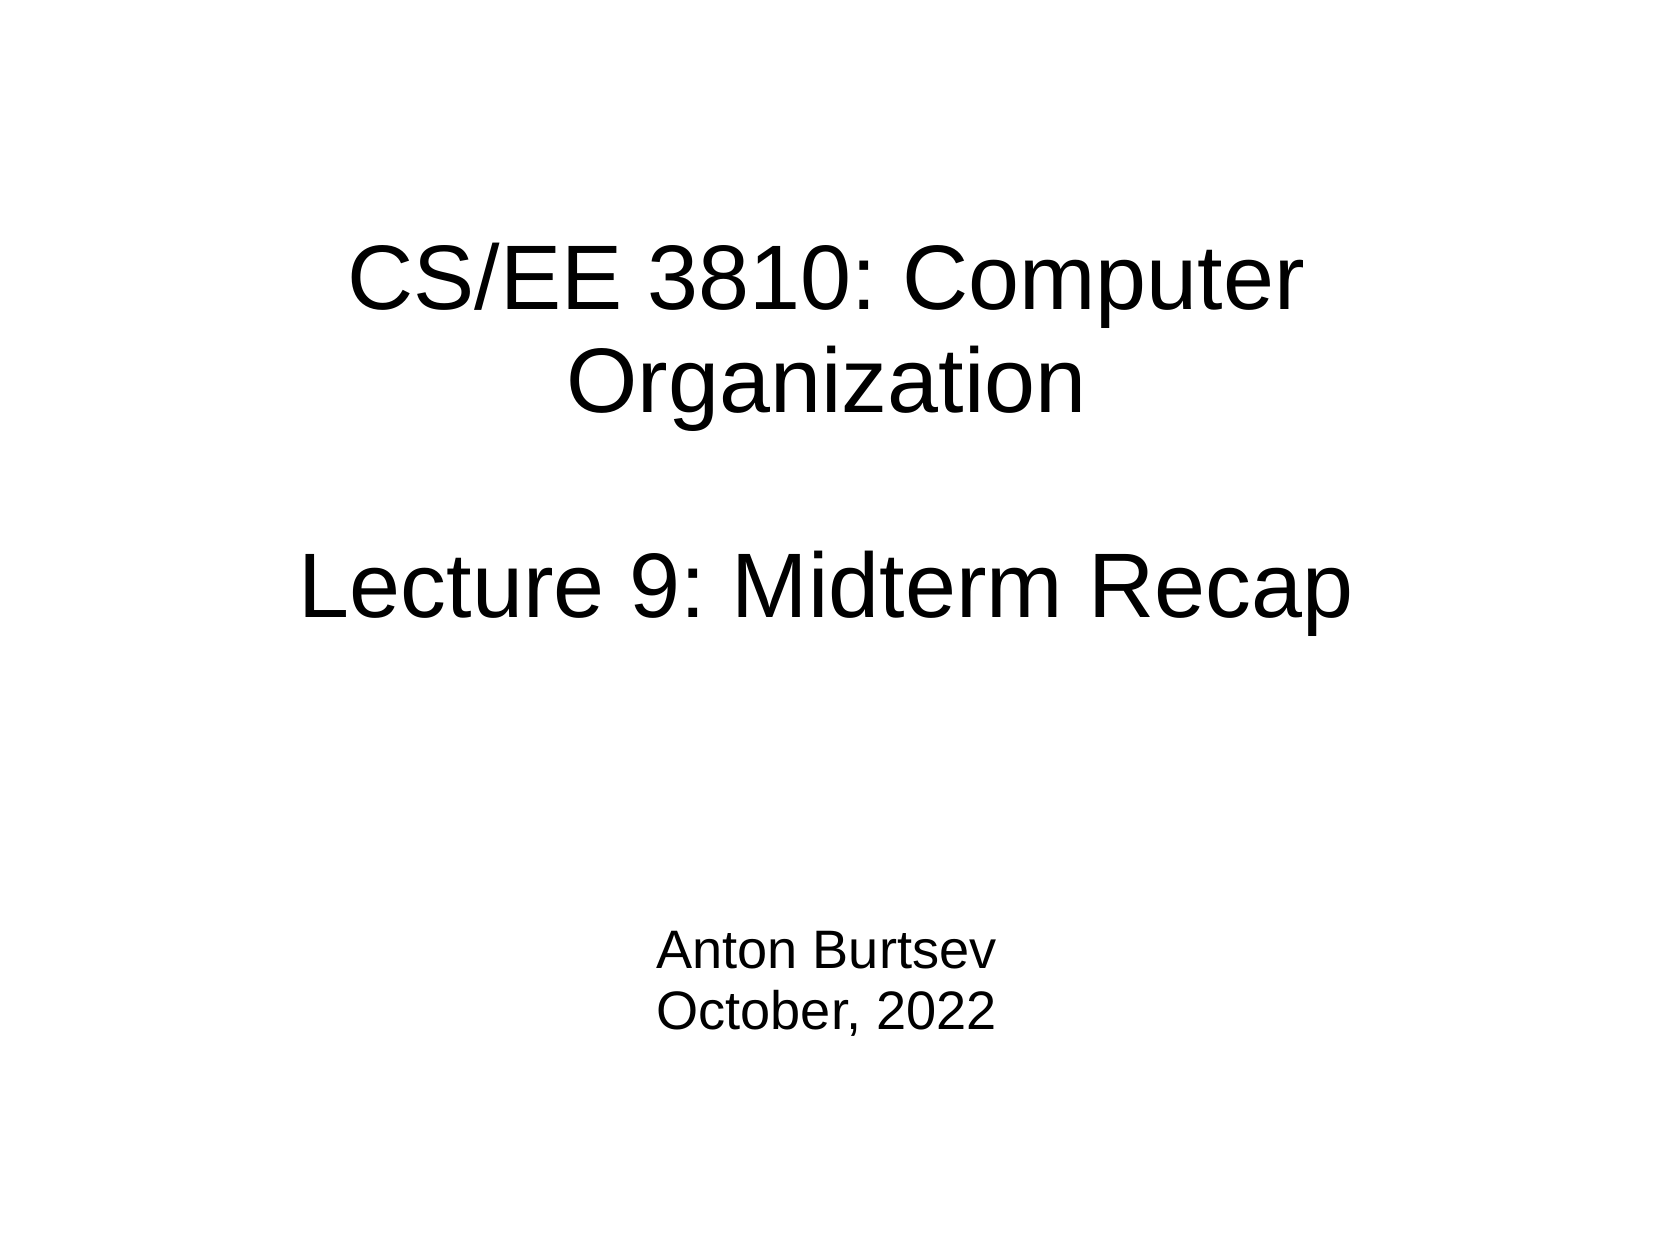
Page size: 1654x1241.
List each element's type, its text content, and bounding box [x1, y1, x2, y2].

title CS/EE 3810: Computer Organization Lecture 9: Midterm Recap [82, 113, 1571, 637]
subtitle Anton Burtsev October, 2022 [82, 637, 1571, 1109]
